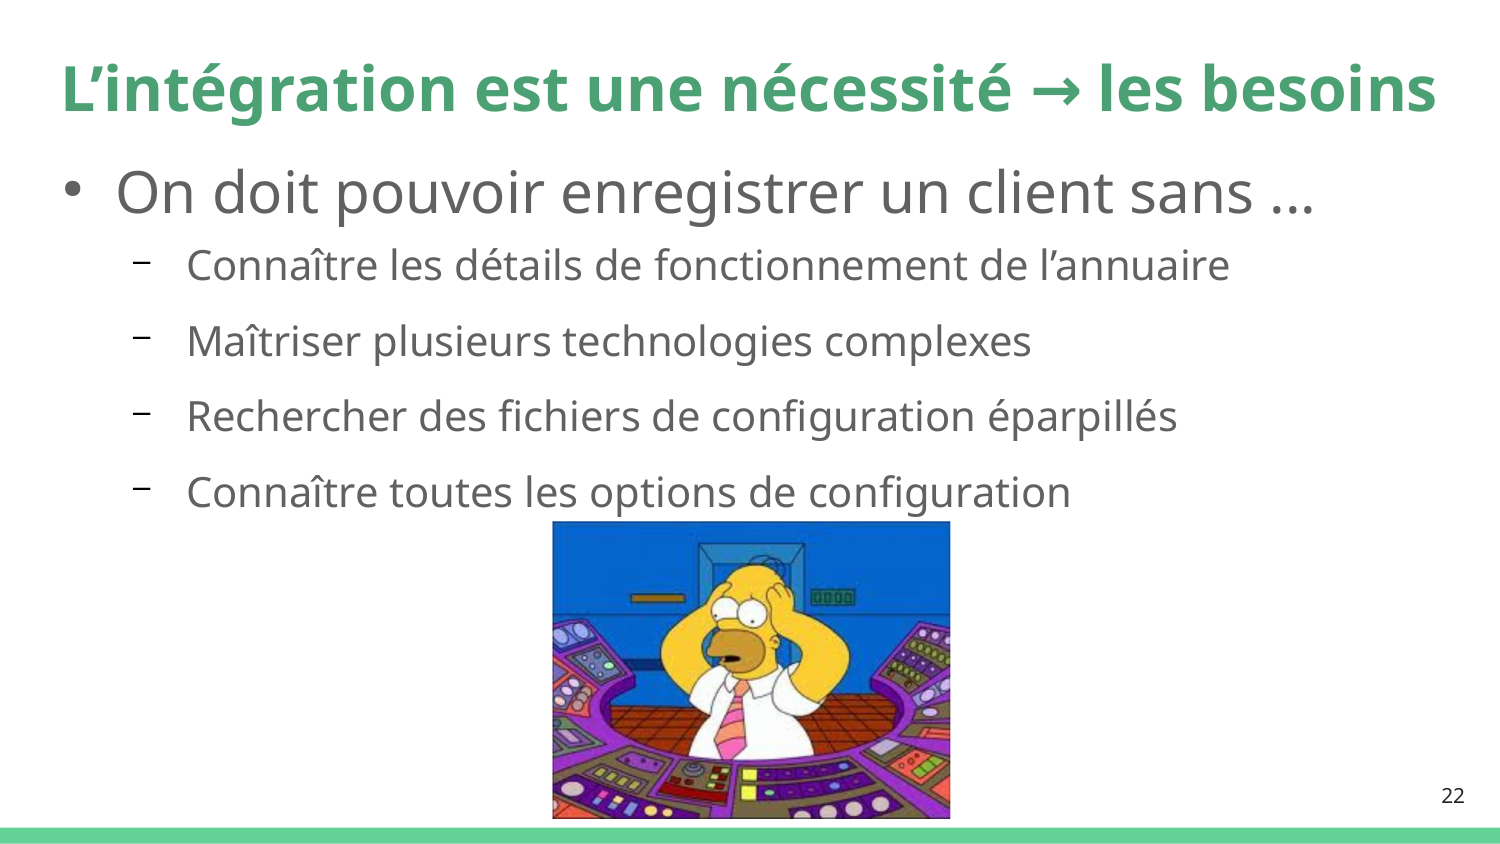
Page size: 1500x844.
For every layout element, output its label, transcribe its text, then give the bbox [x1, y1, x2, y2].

title L’intégration est une nécessité → les besoins [45, 22, 1477, 117]
slide_number <numéro> [1430, 764, 1480, 830]
picture [549, 519, 952, 820]
list On doit pouvoir enregistrer un client sans ... Connaître les détails de fonctionnement de l’annuaire Maîtriser plusieurs technologies complexes Rechercher des fichiers de configuration éparpillés Connaître toutes les options de configuration [29, 129, 1430, 836]
